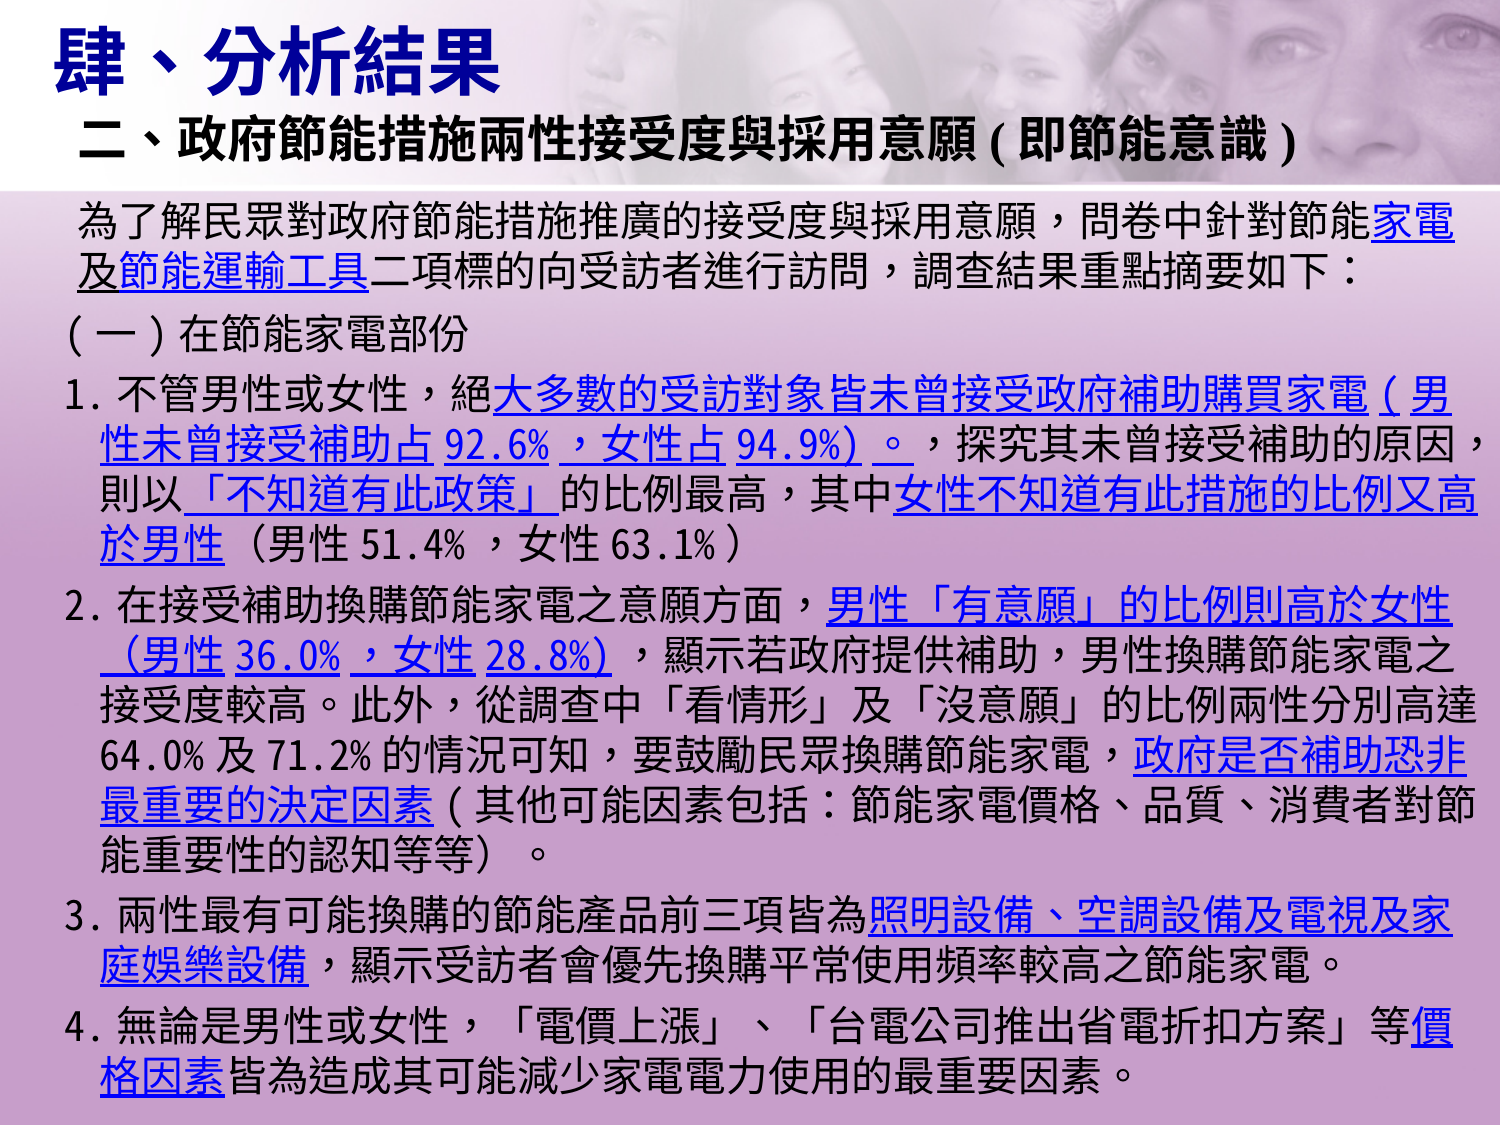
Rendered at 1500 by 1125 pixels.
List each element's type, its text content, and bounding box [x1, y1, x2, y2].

text_box 二、政府節能措施兩性接受度與採用意願(即節能意識) [62, 99, 1450, 176]
text_box (一)在節能家電部份 1.不管男性或女性，絕大多數的受訪對象皆未曾接受政府補助購買家電(男性未曾接受補助占92.6%，女性占94.9%)。，探究其未曾接受補助的原因，則以「不知道有此政策」的比例最高，其中女性不知道有此措施的比例又高於男性（男性51.4%，女性63.1%） 2.在接受補助換購節能家電之意願方面，男性「有意願」的比例則高於女性（男性36.0%，女性28.8%)，顯示若政府提供補助，男性換購節能家電之接受度較高。此外，從調查中「看情形」及「沒意願」的比例兩性分別高達64.0%及71.2%的情況可知，要鼓勵民眾換購節能家電，政府是否補助恐非最重要的決定因素(其他可能因素包括：節能家電價格、品質、消費者對節能重要性的認知等等）。 3.兩性最有可能換購的節能產品前三項皆為照明設備、空調設備及電視及家庭娛樂設備，顯示受訪者會優先換購平常使用頻率較高之節能家電。 4.無論是男性或女性，「電價上漲」、「台電公司推出省電折扣方案」等價格因素皆為造成其可能減少家電電力使用的最重要因素。 [49, 299, 1500, 1108]
text_box 為了解民眾對政府節能措施推廣的接受度與採用意願，問卷中針對節能家電及節能運輸工具二項標的向受訪者進行訪問，調查結果重點摘要如下： [62, 187, 1500, 303]
picture [0, 0, 1500, 1125]
text_box 肆、分析結果 [37, 7, 726, 113]
